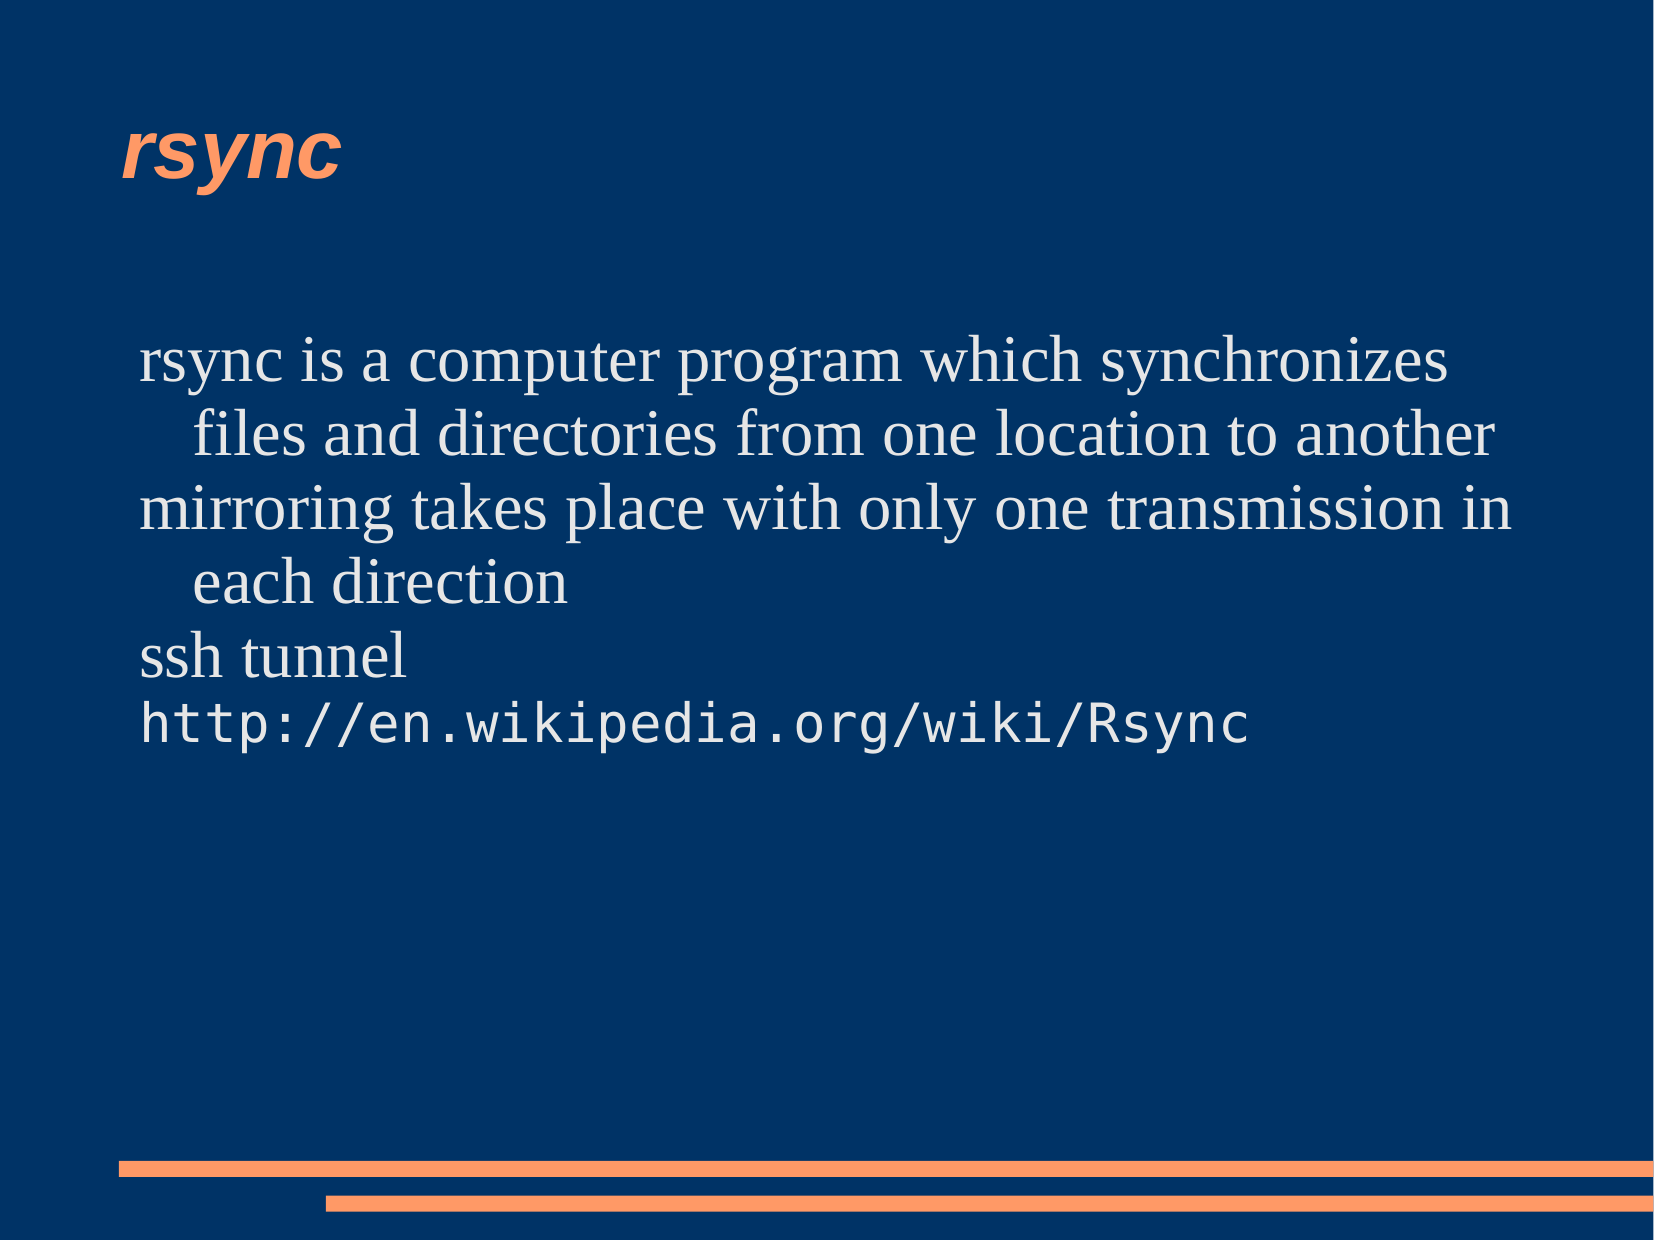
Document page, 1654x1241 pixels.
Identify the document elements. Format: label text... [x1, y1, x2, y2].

list rsync is a computer program which synchronizes files and directories from one location to another mirroring takes place with only one transmission in each direction ssh tunnel http://en.wikipedia.org/wiki/Rsync [121, 322, 1561, 1133]
title rsync [121, 46, 1534, 254]
